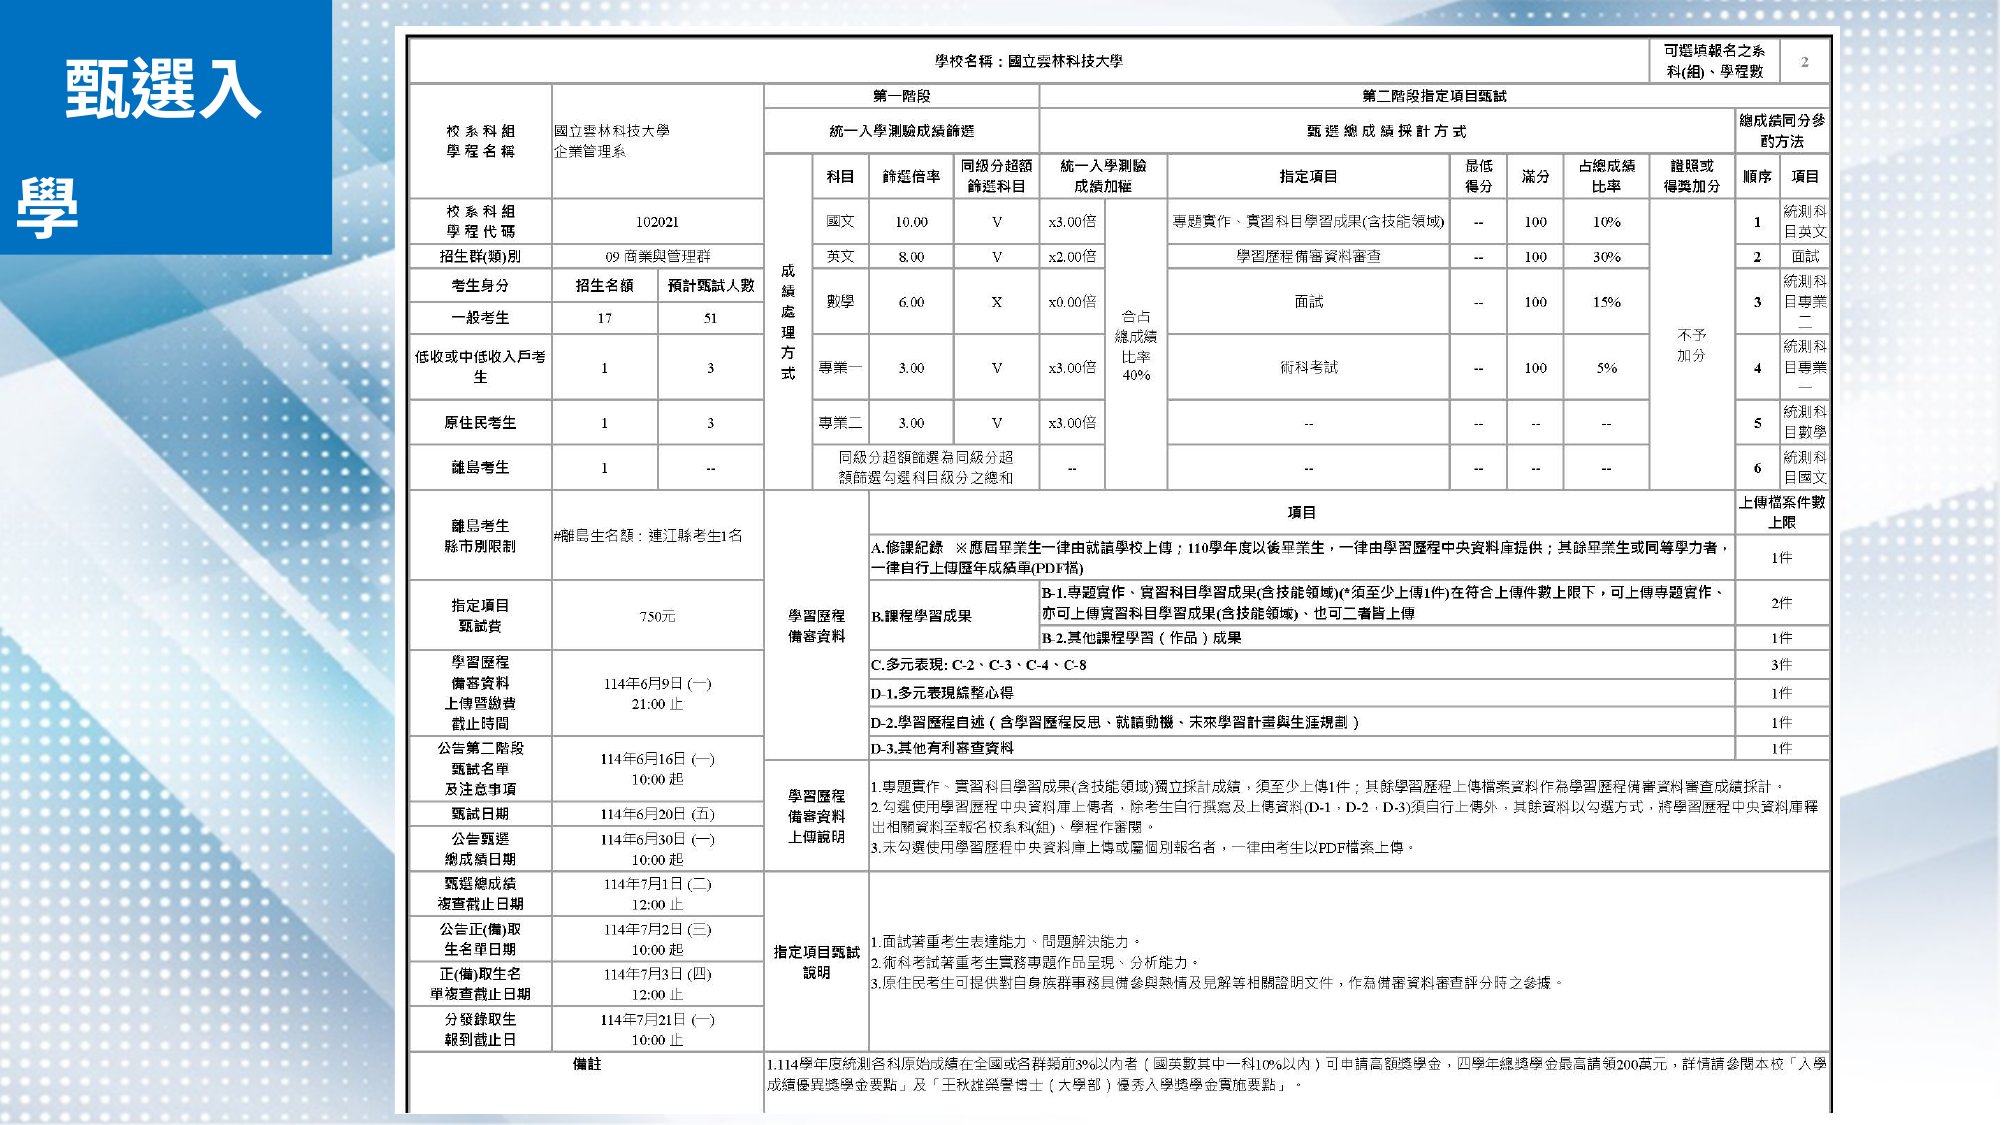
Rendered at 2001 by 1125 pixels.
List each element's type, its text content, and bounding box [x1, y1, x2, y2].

text_box 甄選入學 [0, 0, 333, 255]
picture [0, 0, 2000, 1125]
